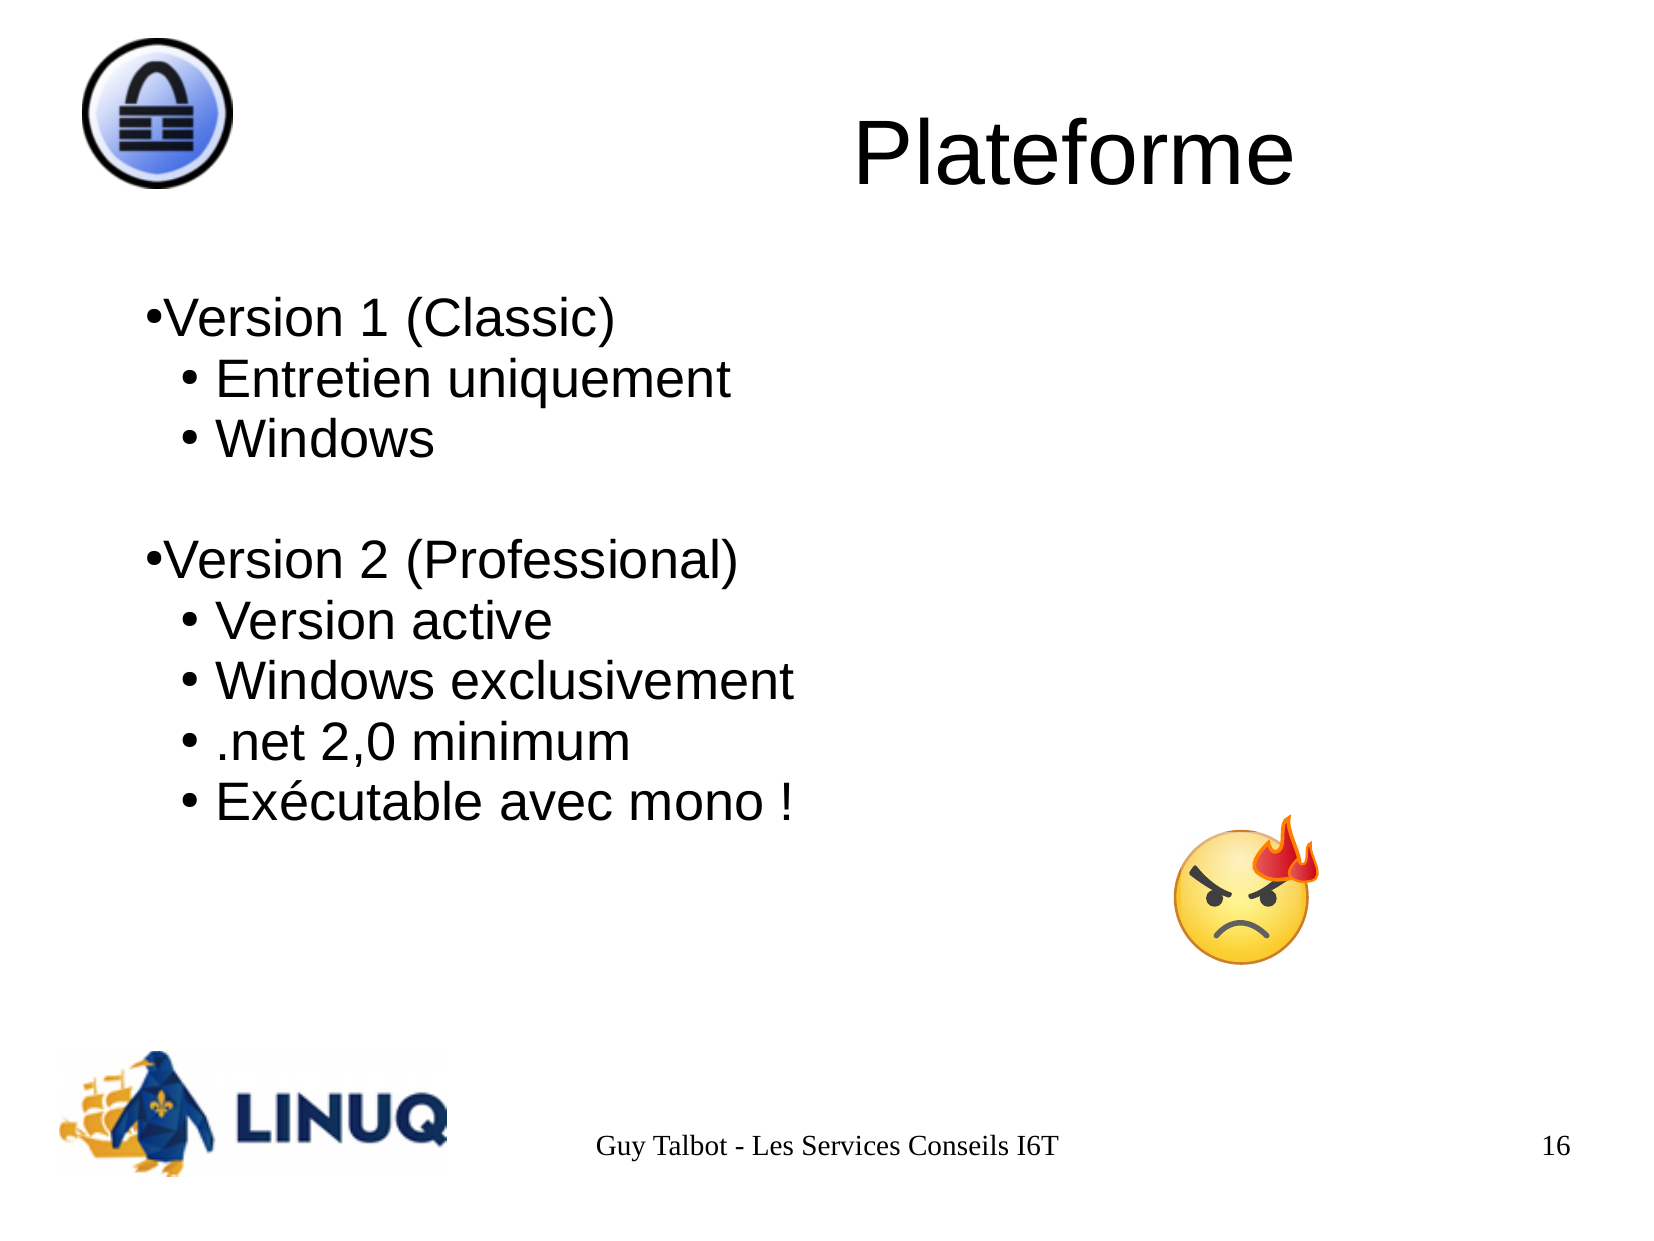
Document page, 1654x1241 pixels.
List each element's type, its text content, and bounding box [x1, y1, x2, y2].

text_box Version 1 (Classic) Entretien uniquement Windows Version 2 (Professional) Version active Windows exclusivement .net 2,0 minimum Exécutable avec mono ! [129, 280, 1536, 899]
picture [1165, 810, 1323, 969]
title Plateforme [578, 49, 1571, 257]
picture [82, 38, 233, 189]
picture [59, 1051, 447, 1177]
